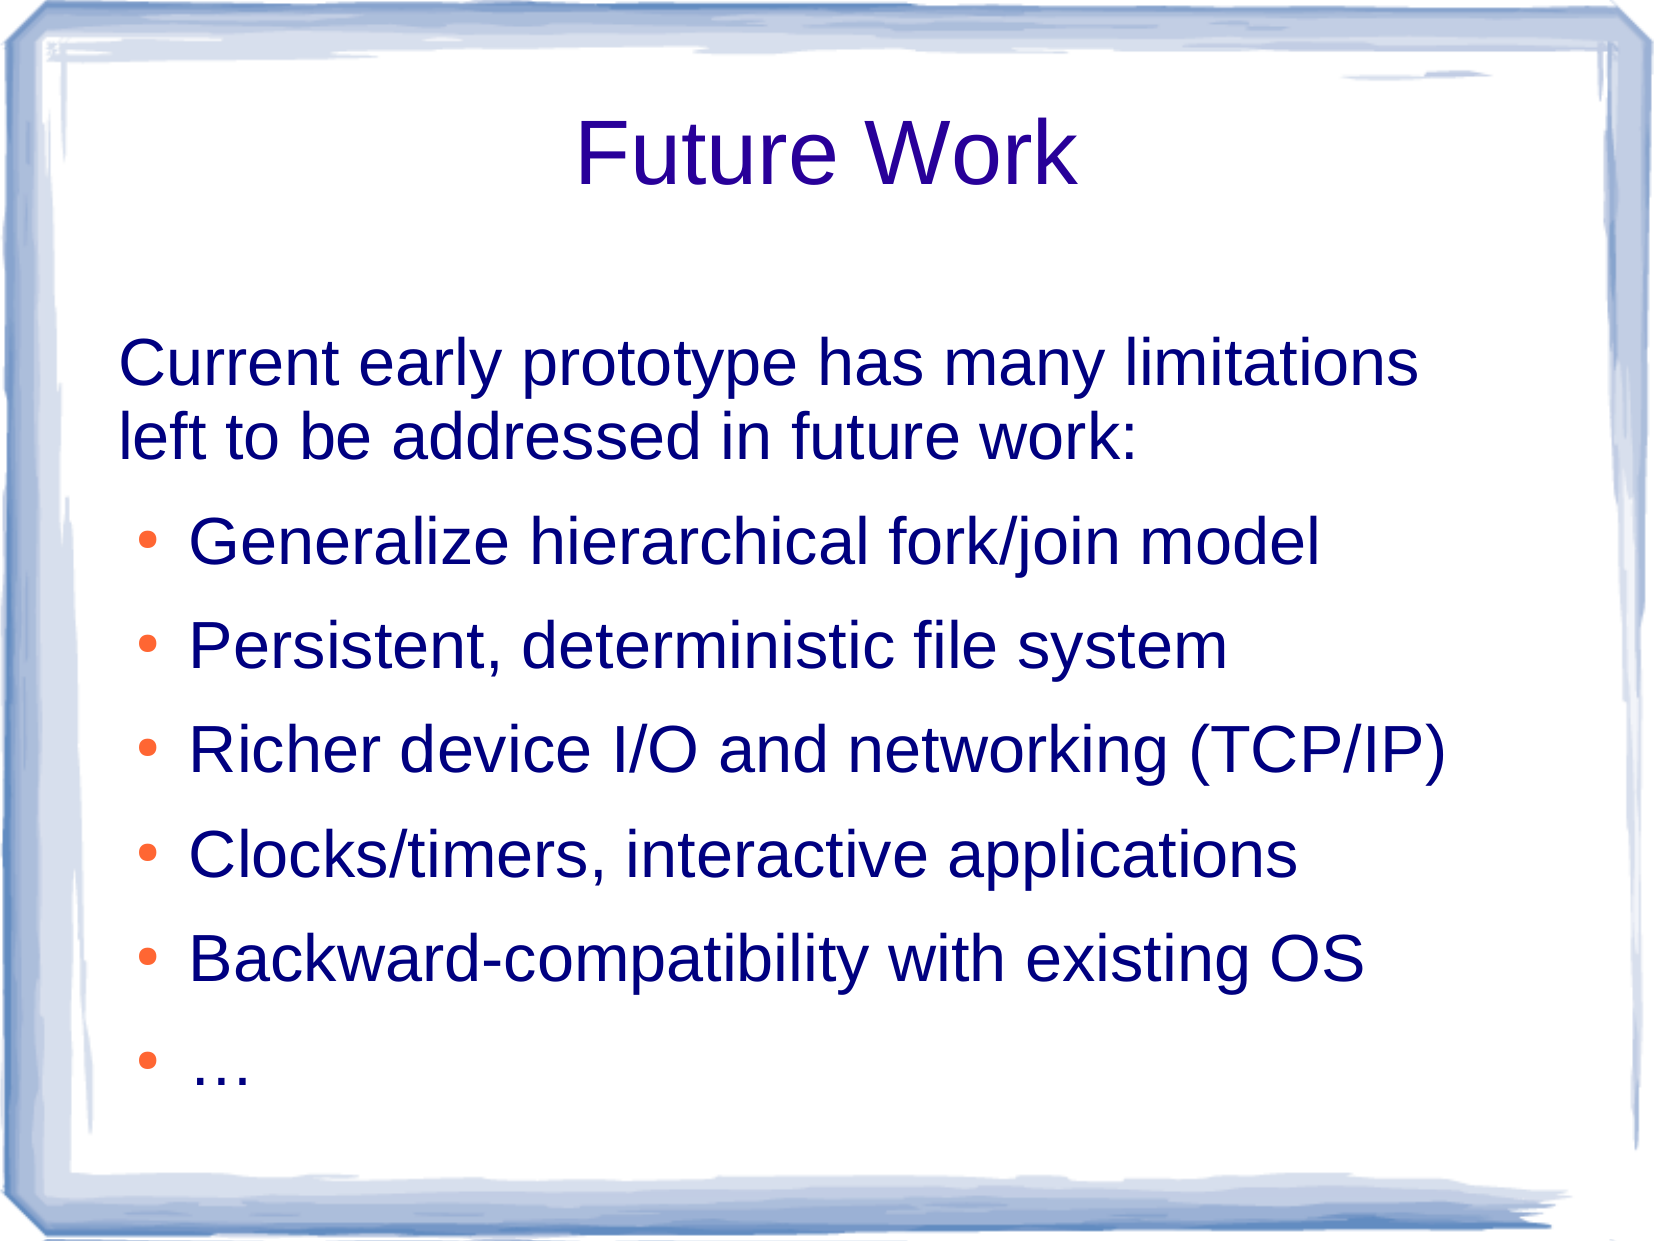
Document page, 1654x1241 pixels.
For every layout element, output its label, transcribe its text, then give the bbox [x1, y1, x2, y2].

picture [0, 0, 1654, 1241]
list Current early prototype has many limitations left to be addressed in future work: Generalize hierarchical fork/join model Persistent, deterministic file system Richer device I/O and networking (TCP/IP) Clocks/timers, interactive applications Backward-compatibility with existing OS … [118, 324, 1571, 1203]
title Future Work [82, 56, 1571, 250]
